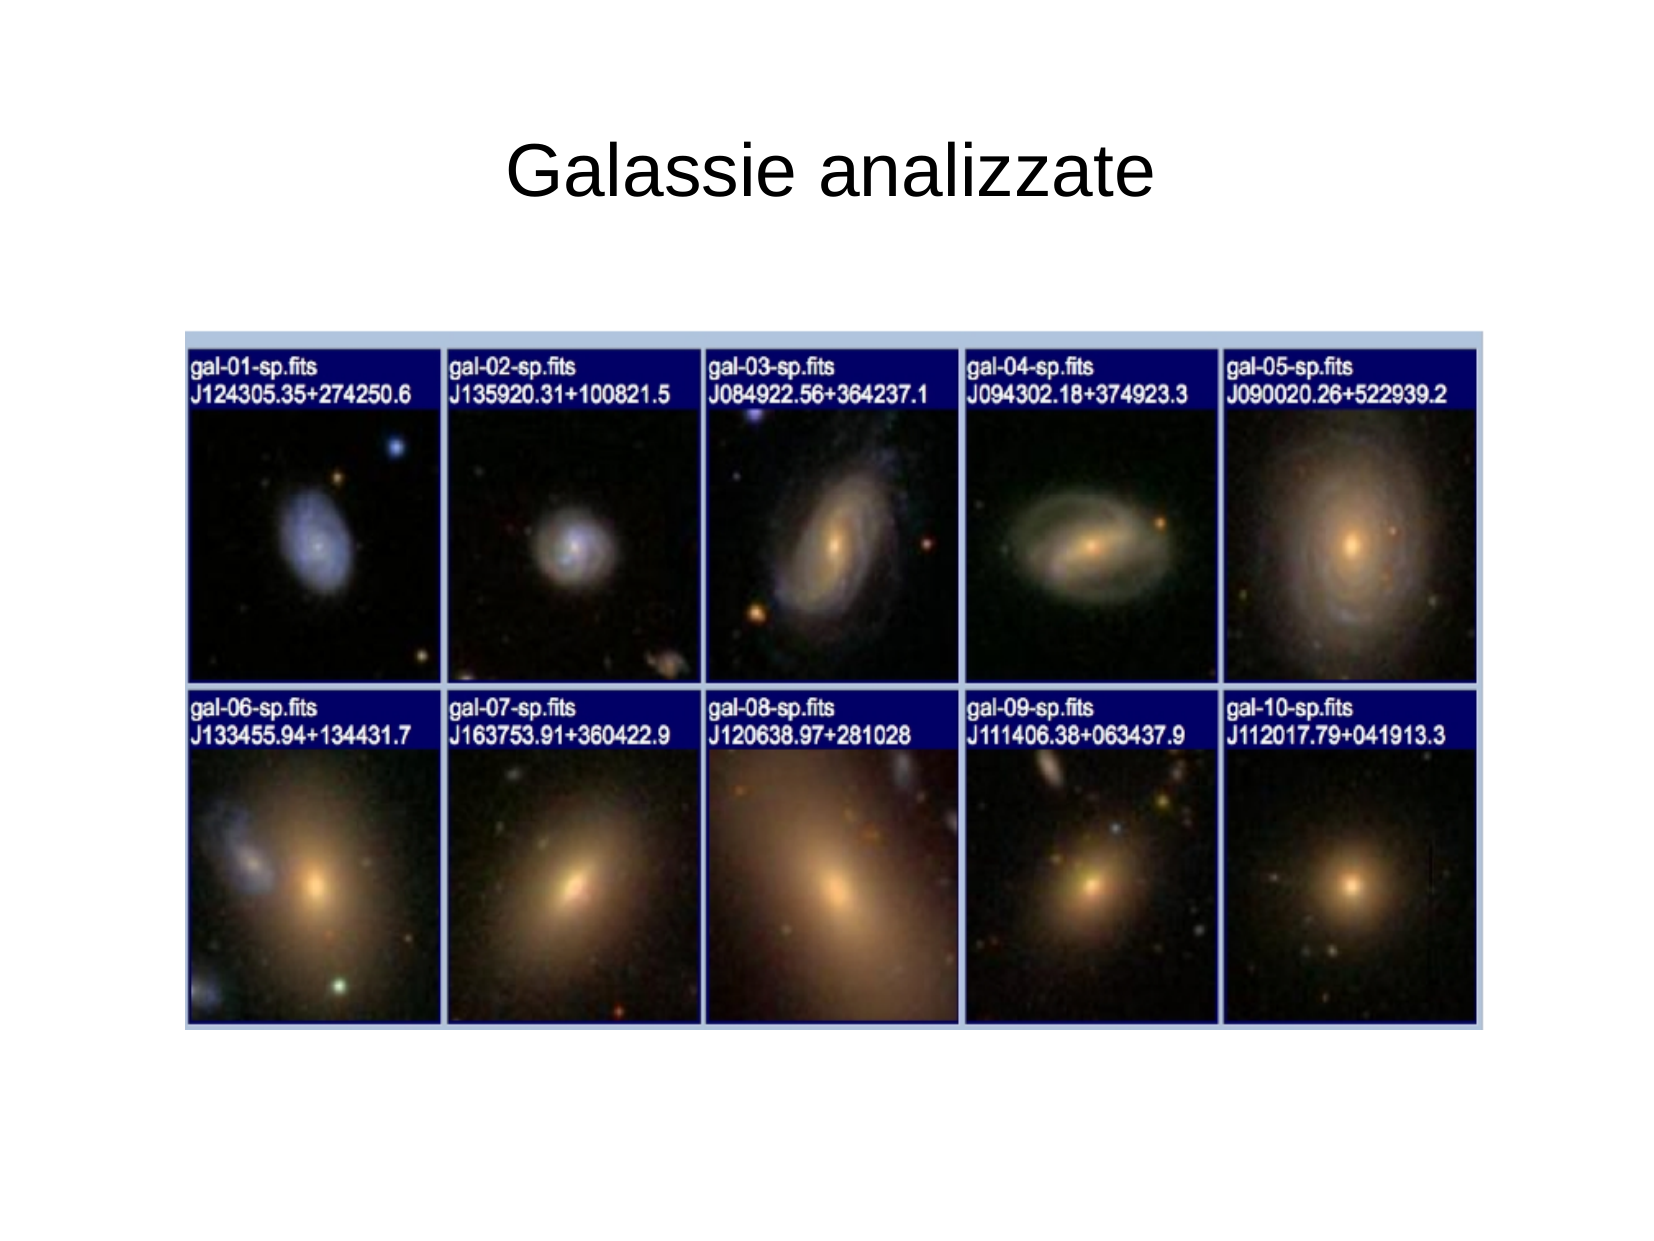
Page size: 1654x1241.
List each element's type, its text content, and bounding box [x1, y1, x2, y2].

title Galassie analizzate [87, 66, 1576, 274]
picture [185, 328, 1485, 1030]
